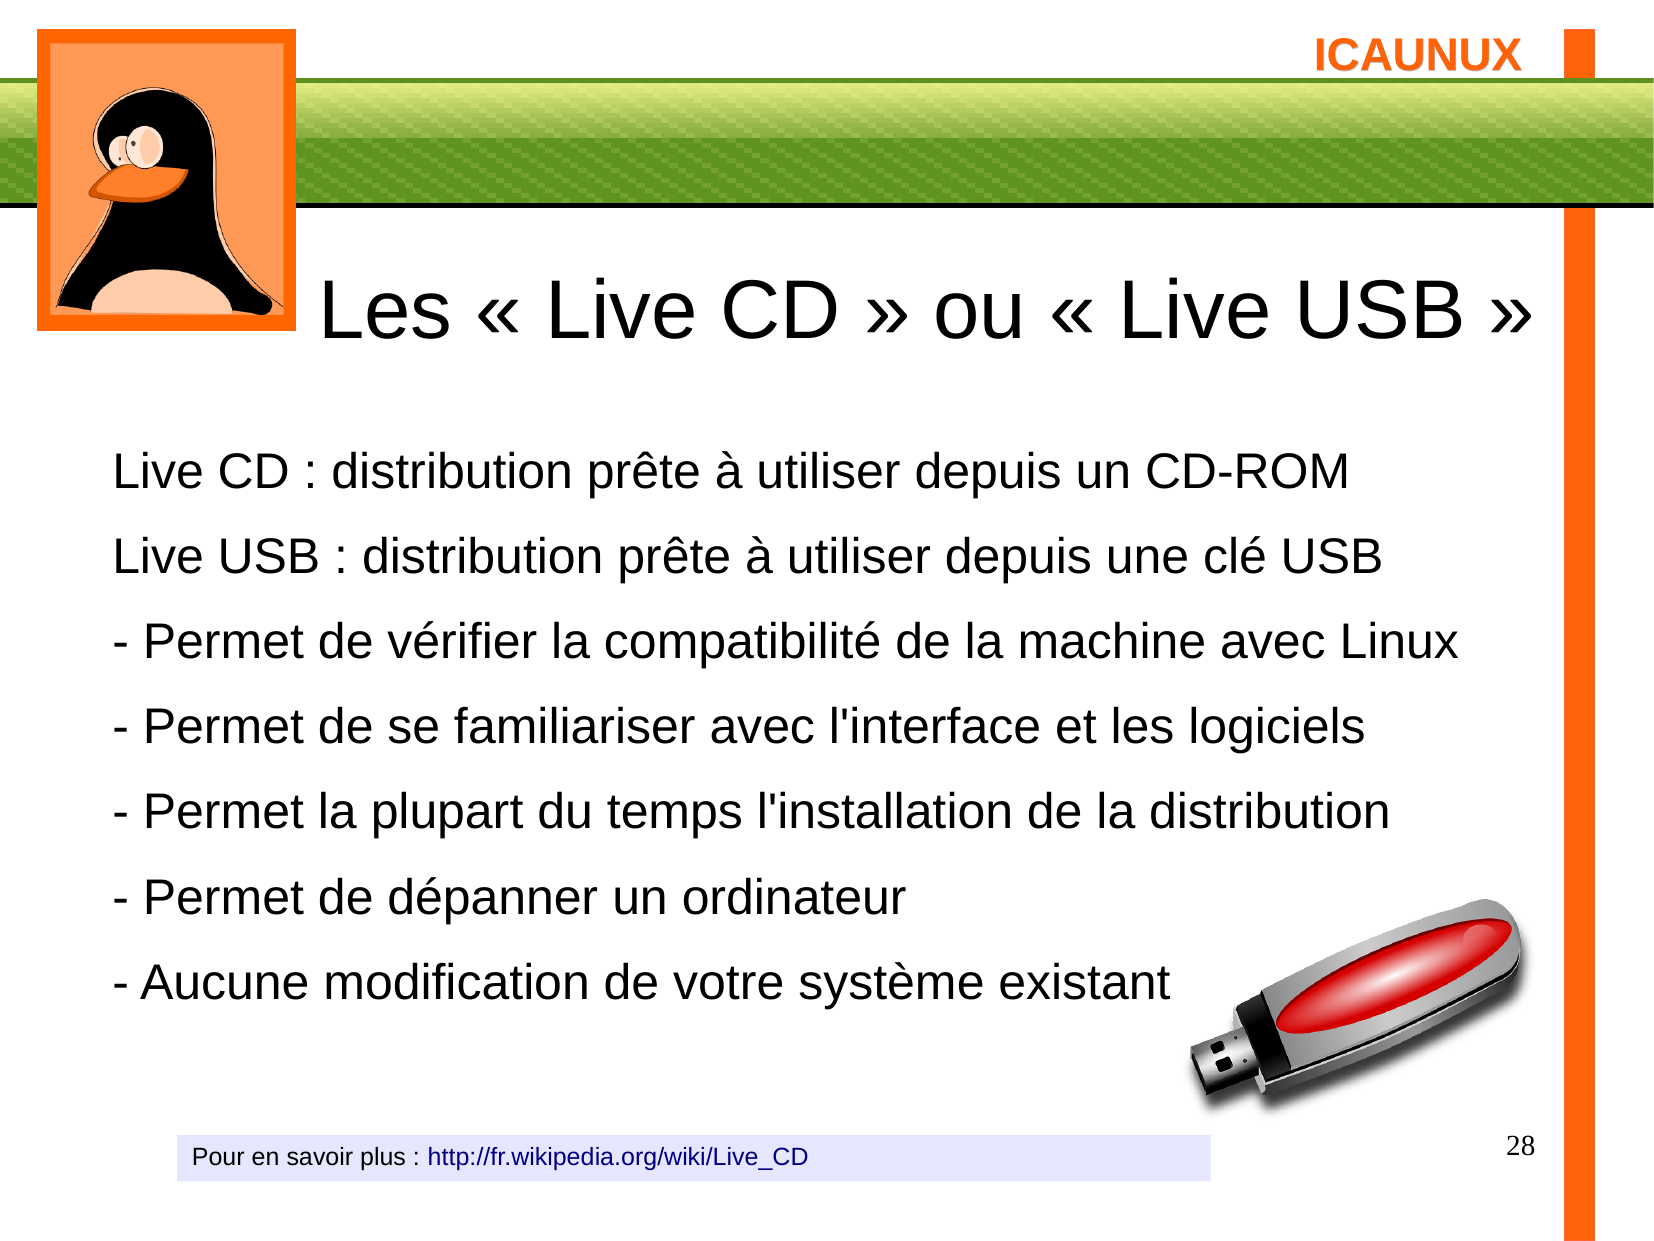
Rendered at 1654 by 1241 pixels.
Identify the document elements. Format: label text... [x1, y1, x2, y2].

text_box Pour en savoir plus : http://fr.wikipedia.org/wiki/Live_CD [177, 1135, 1211, 1182]
picture [1181, 899, 1536, 1123]
picture [0, 29, 1654, 331]
list Live CD : distribution prête à utiliser depuis un CD-ROM Live USB : distribution prête à utiliser depuis une clé USB - Permet de vérifier la compatibilité de la machine avec Linux - Permet de se familiariser avec l'interface et les logiciels - Permet la plupart du temps l'installation de la distribution - Permet de dépanner un ordinateur - Aucune modification de votre système existant [112, 442, 1536, 1065]
title Les « Live CD » ou « Live USB » [307, 217, 1548, 403]
